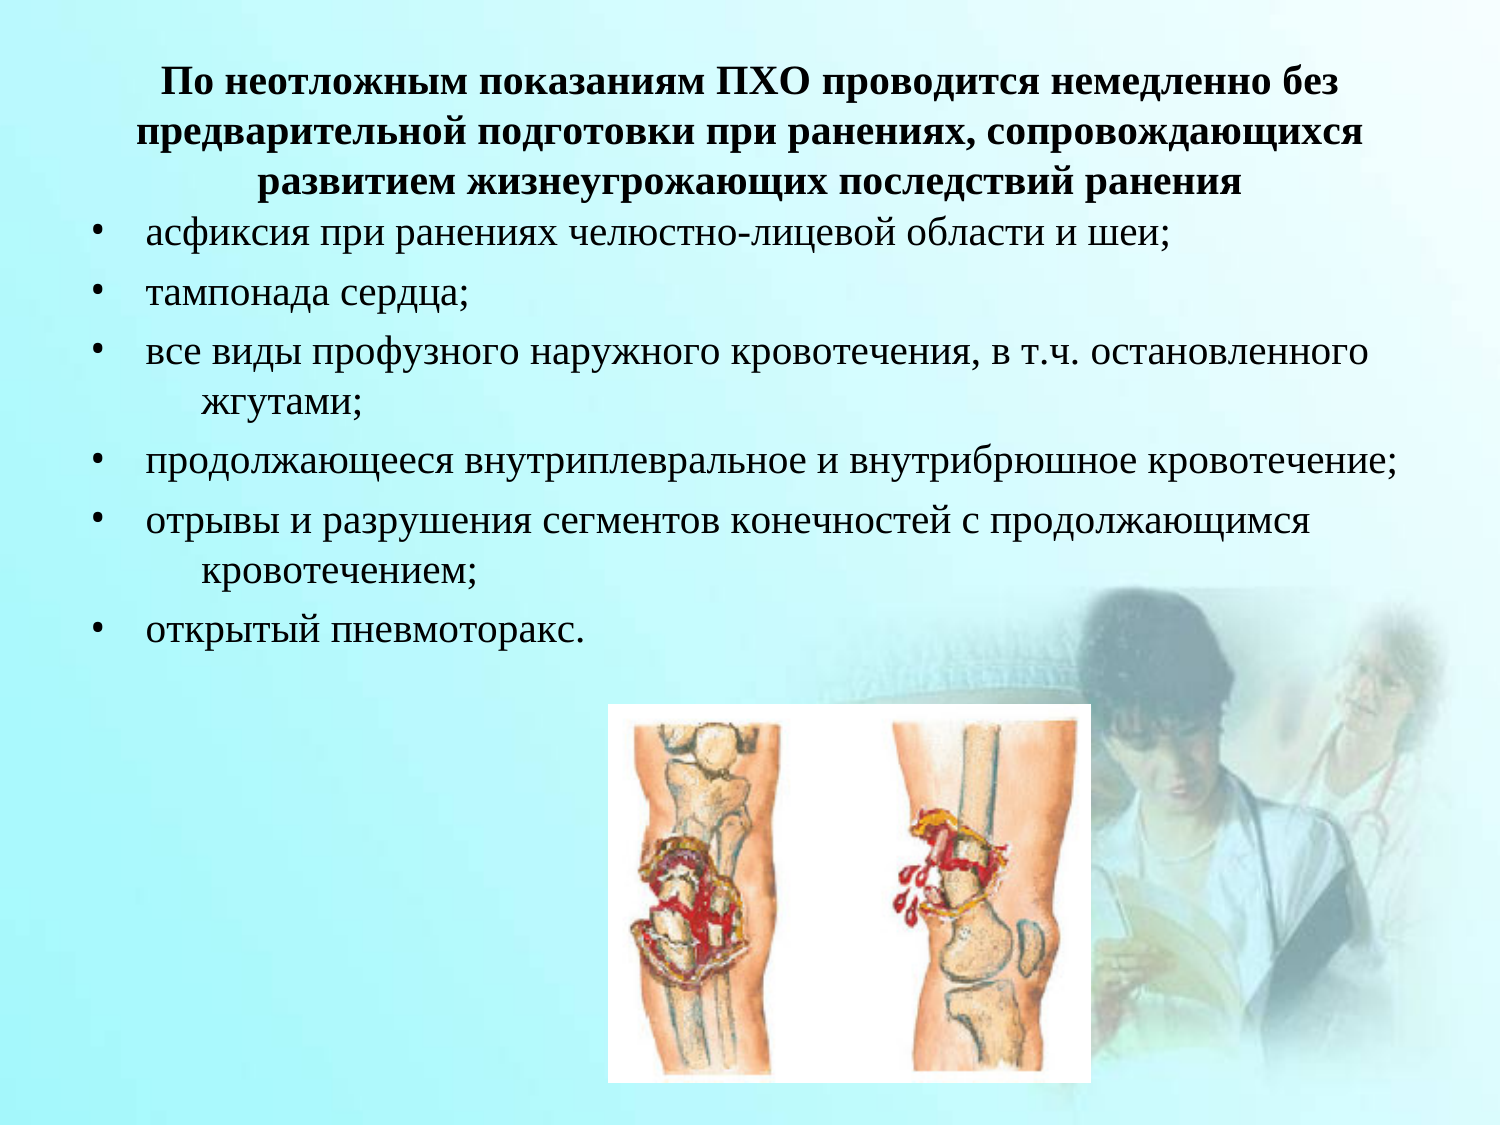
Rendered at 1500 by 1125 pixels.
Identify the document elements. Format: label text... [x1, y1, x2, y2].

list асфиксия при ранениях челюстно-лицевой области и шеи; тампонада сердца; все виды профузного наружного кровотечения, в т.ч. остановленного жгутами; продолжающееся внутриплевральное и внутрибрюшное кровотечение; отрывы и разрушения сегментов конечностей с продолжающимся кровотечением; открытый пневмоторакс. [75, 196, 1426, 705]
picture [608, 704, 1091, 1083]
title По неотложным показаниям ПХО проводится немедленно без предварительной подготовки при ранениях, сопровождающихся развитием жизнеугрожающих последствий ранения [75, 45, 1426, 196]
